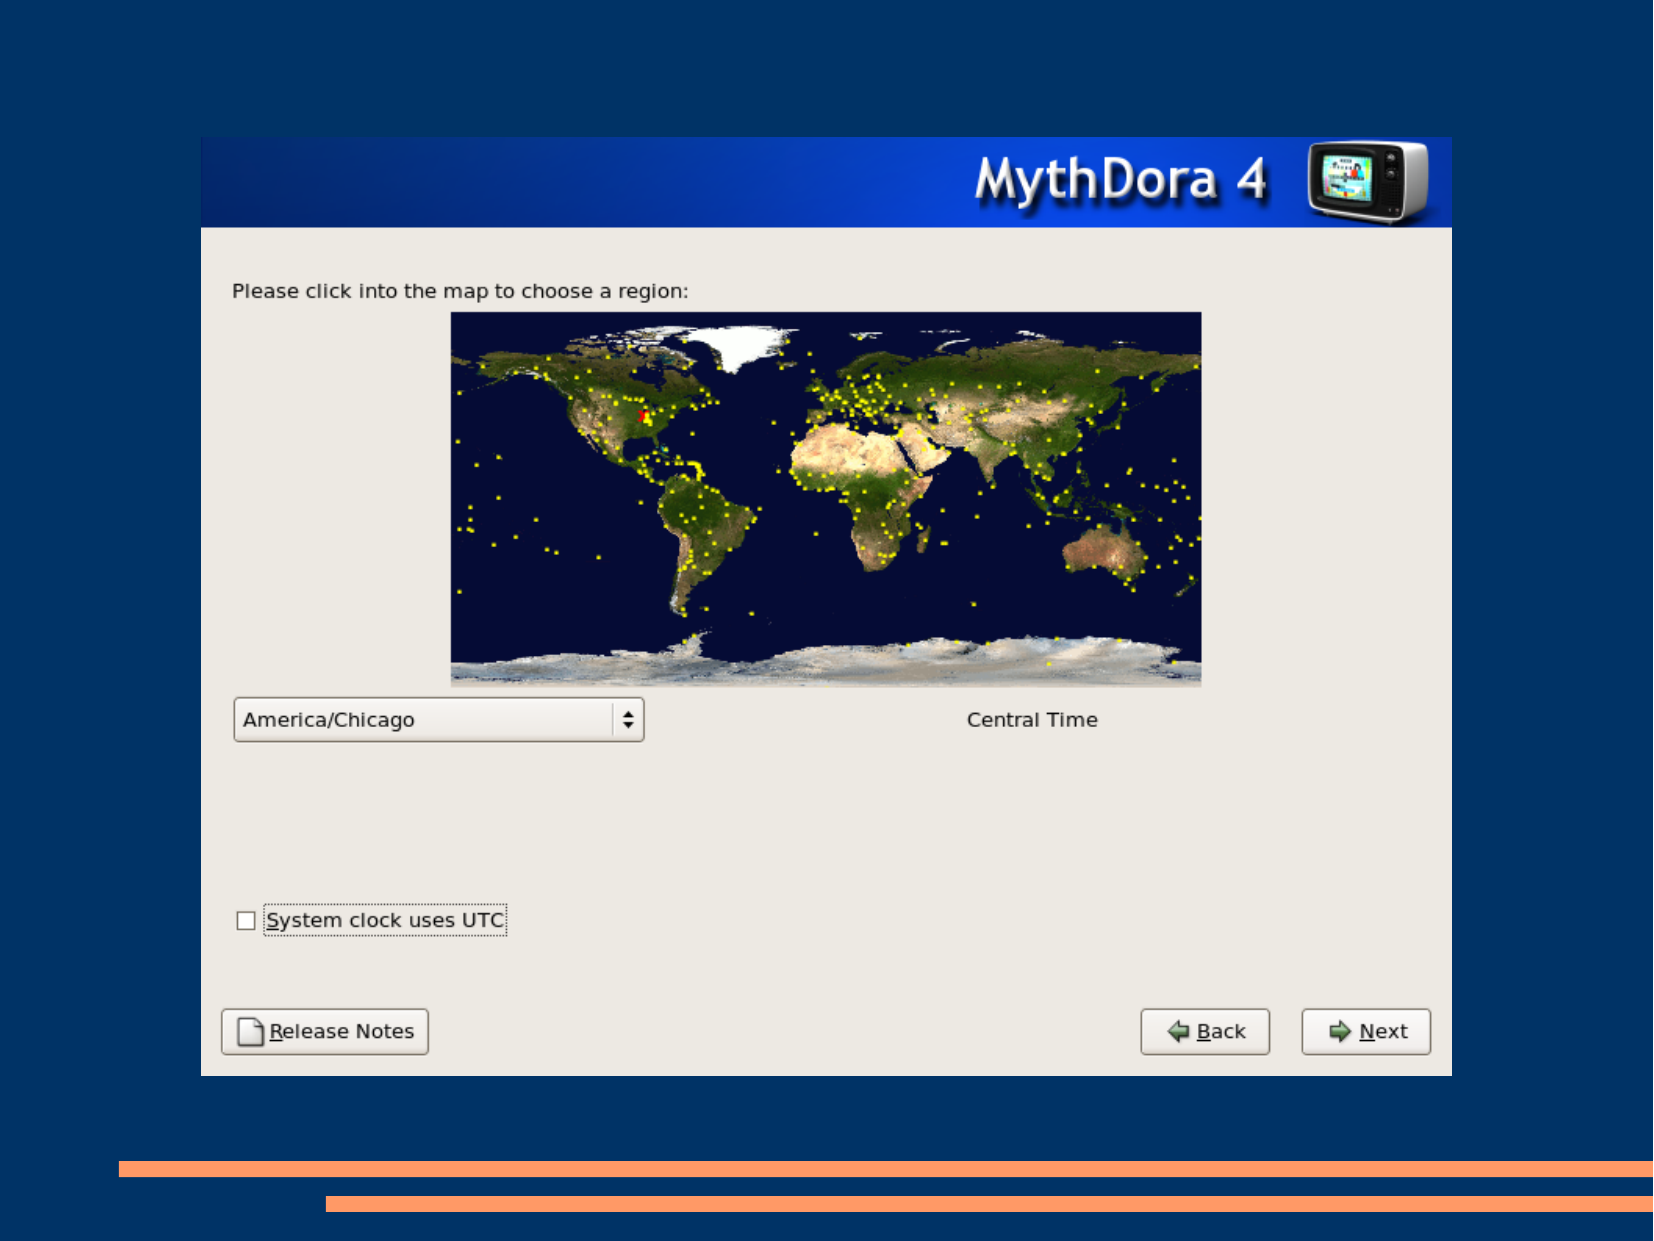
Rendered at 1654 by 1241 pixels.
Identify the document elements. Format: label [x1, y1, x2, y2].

picture [201, 137, 1452, 1076]
